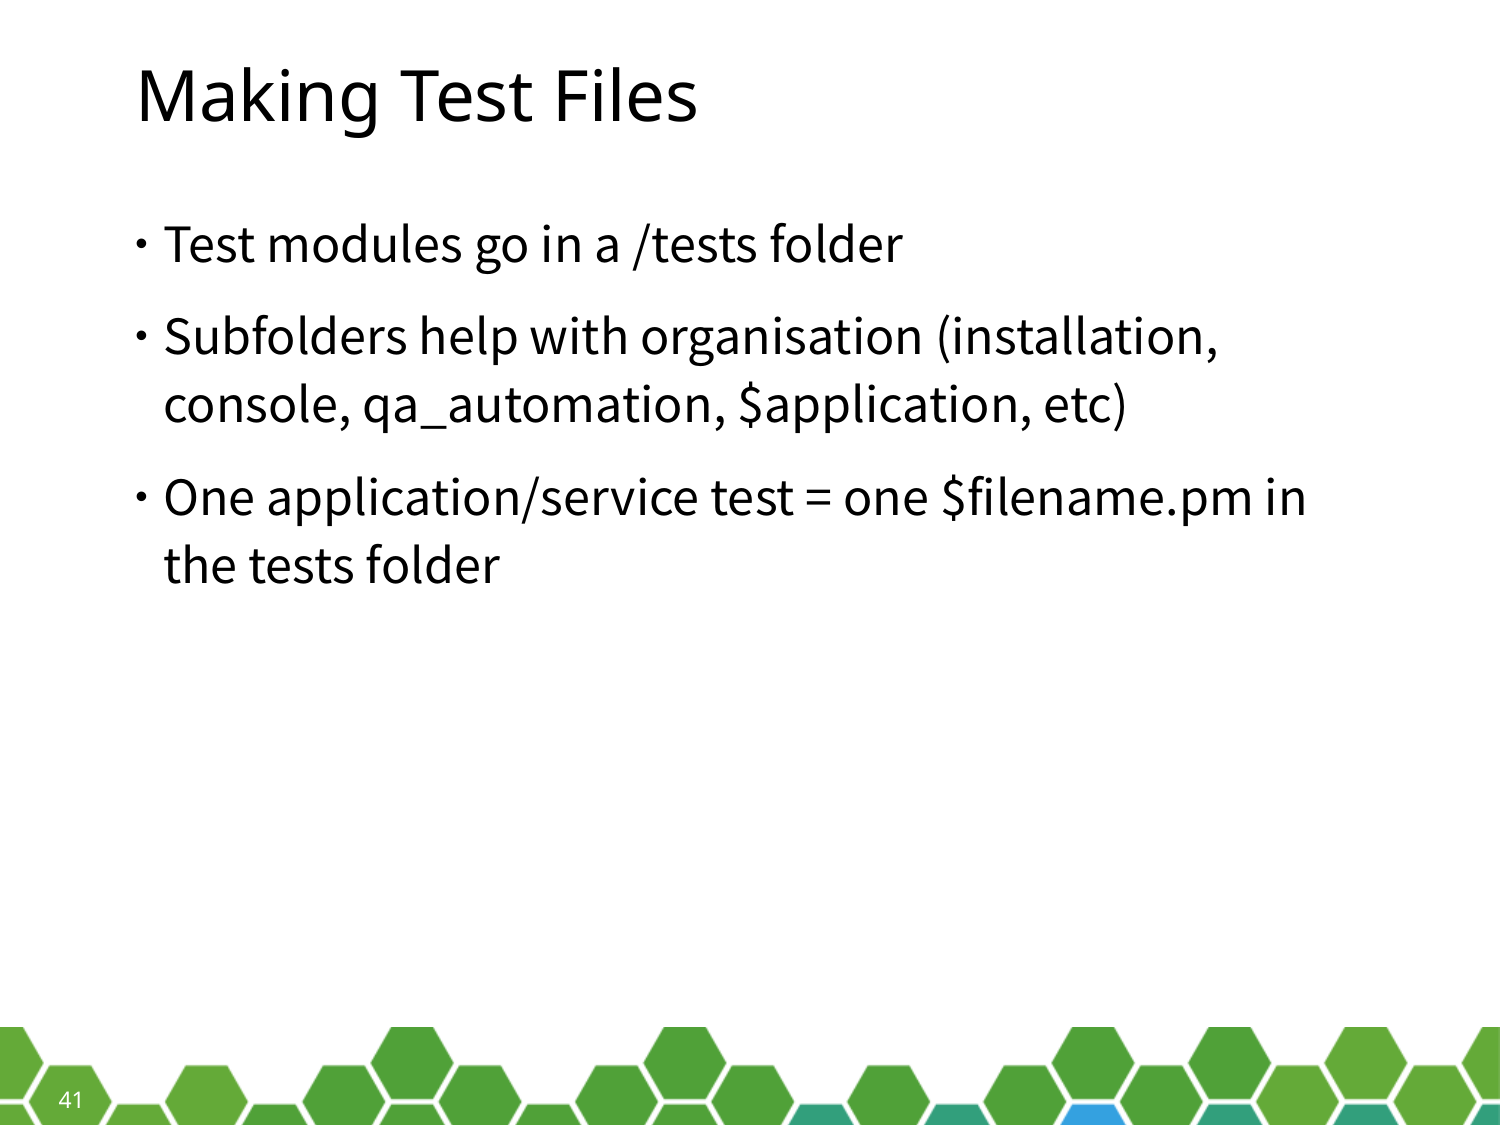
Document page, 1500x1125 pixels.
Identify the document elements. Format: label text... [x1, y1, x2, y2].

list Test modules go in a /tests folder Subfolders help with organisation (installation, console, qa_automation, $application, etc) One application/service test = one $filename.pm in the tests folder [135, 208, 1372, 862]
picture [0, 1027, 1500, 1125]
title Making Test Files [135, 12, 1372, 175]
